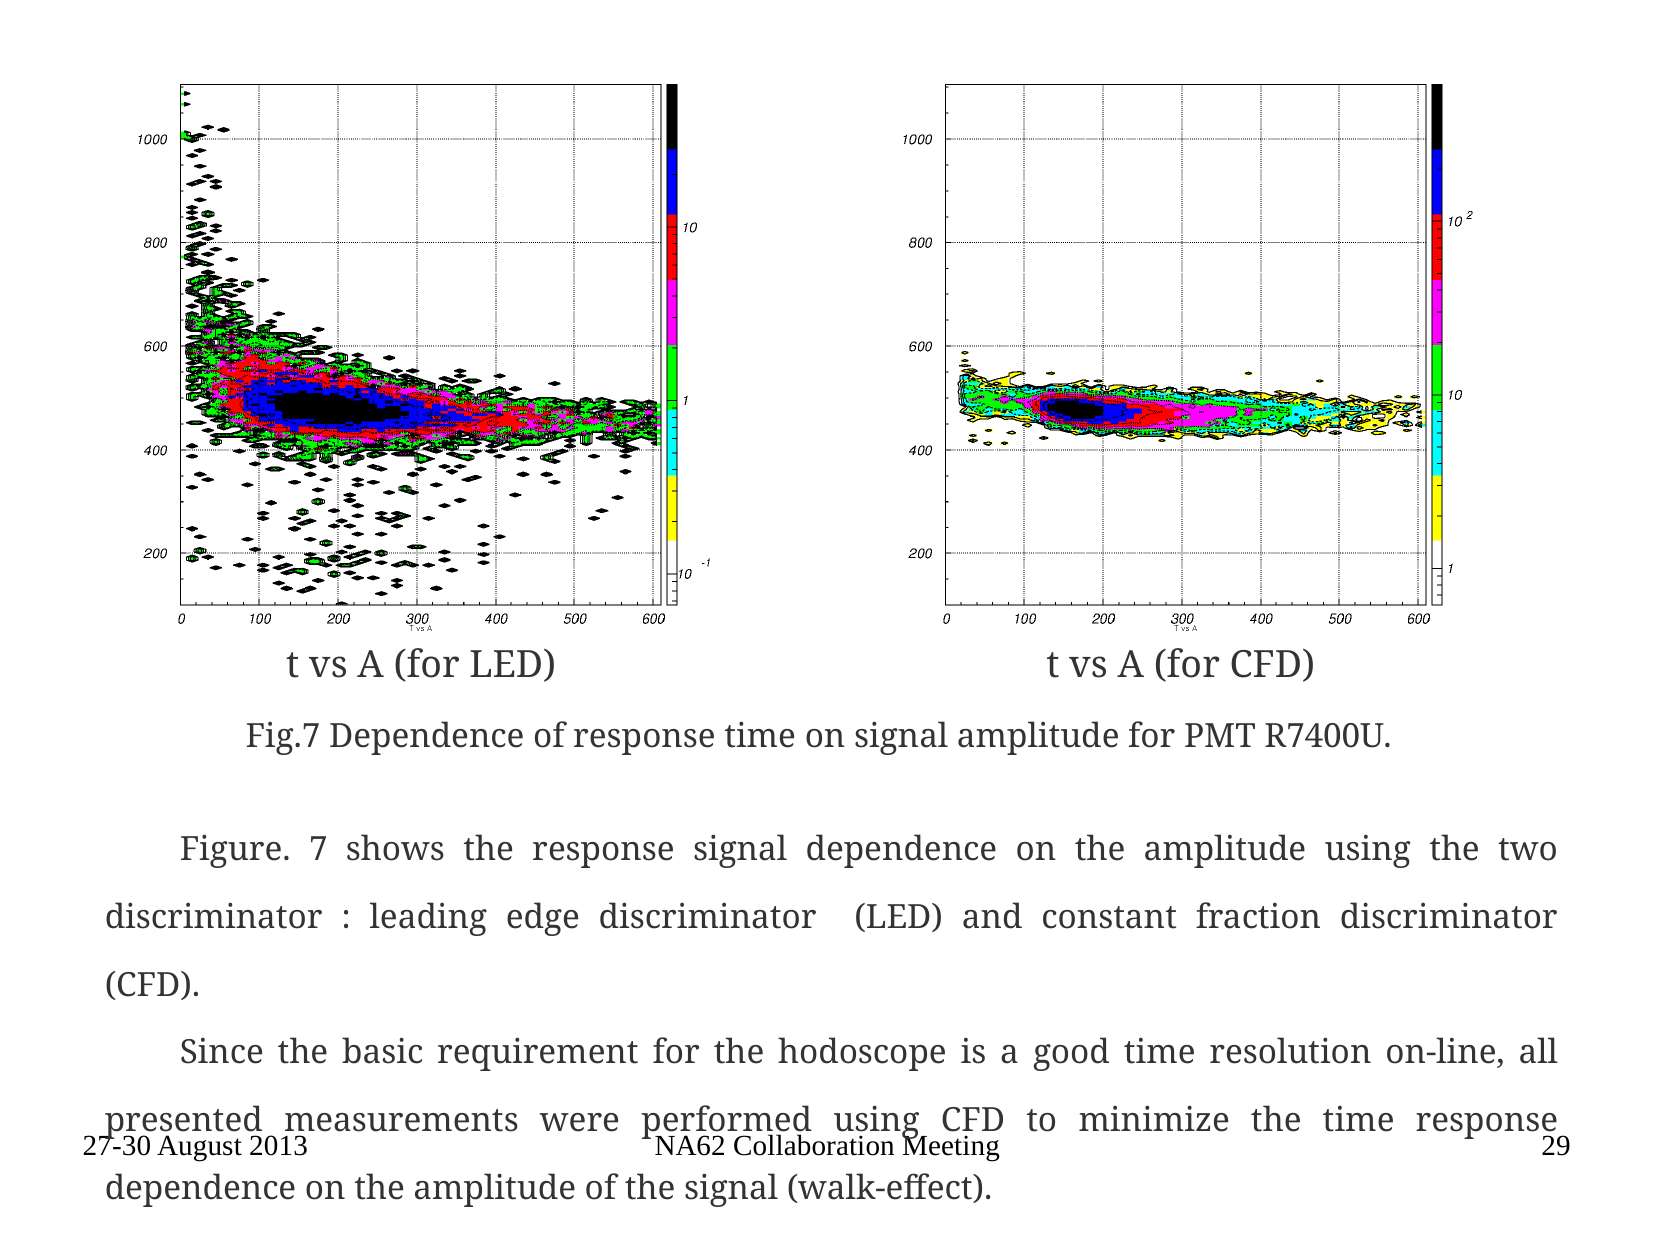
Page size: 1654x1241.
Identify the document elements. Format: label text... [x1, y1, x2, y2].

text_box Fig.7 Dependence of response time on signal amplitude for PMT R7400U. [30, 705, 1609, 759]
text_box Figure. 7 shows the response signal dependence on the amplitude using the two discriminator : leading edge discriminator (LED) and constant fraction discriminator (CFD). Since the basic requirement for the hodoscope is a good time resolution on-line, all presented measurements were performed using CFD to minimize the time response dependence on the amplitude of the signal (walk-effect). [90, 795, 1576, 1138]
picture [120, 44, 721, 646]
picture [885, 44, 1486, 646]
text_box t vs A (for CFD) [960, 630, 1392, 690]
text_box t vs A (for LED) [210, 630, 633, 690]
